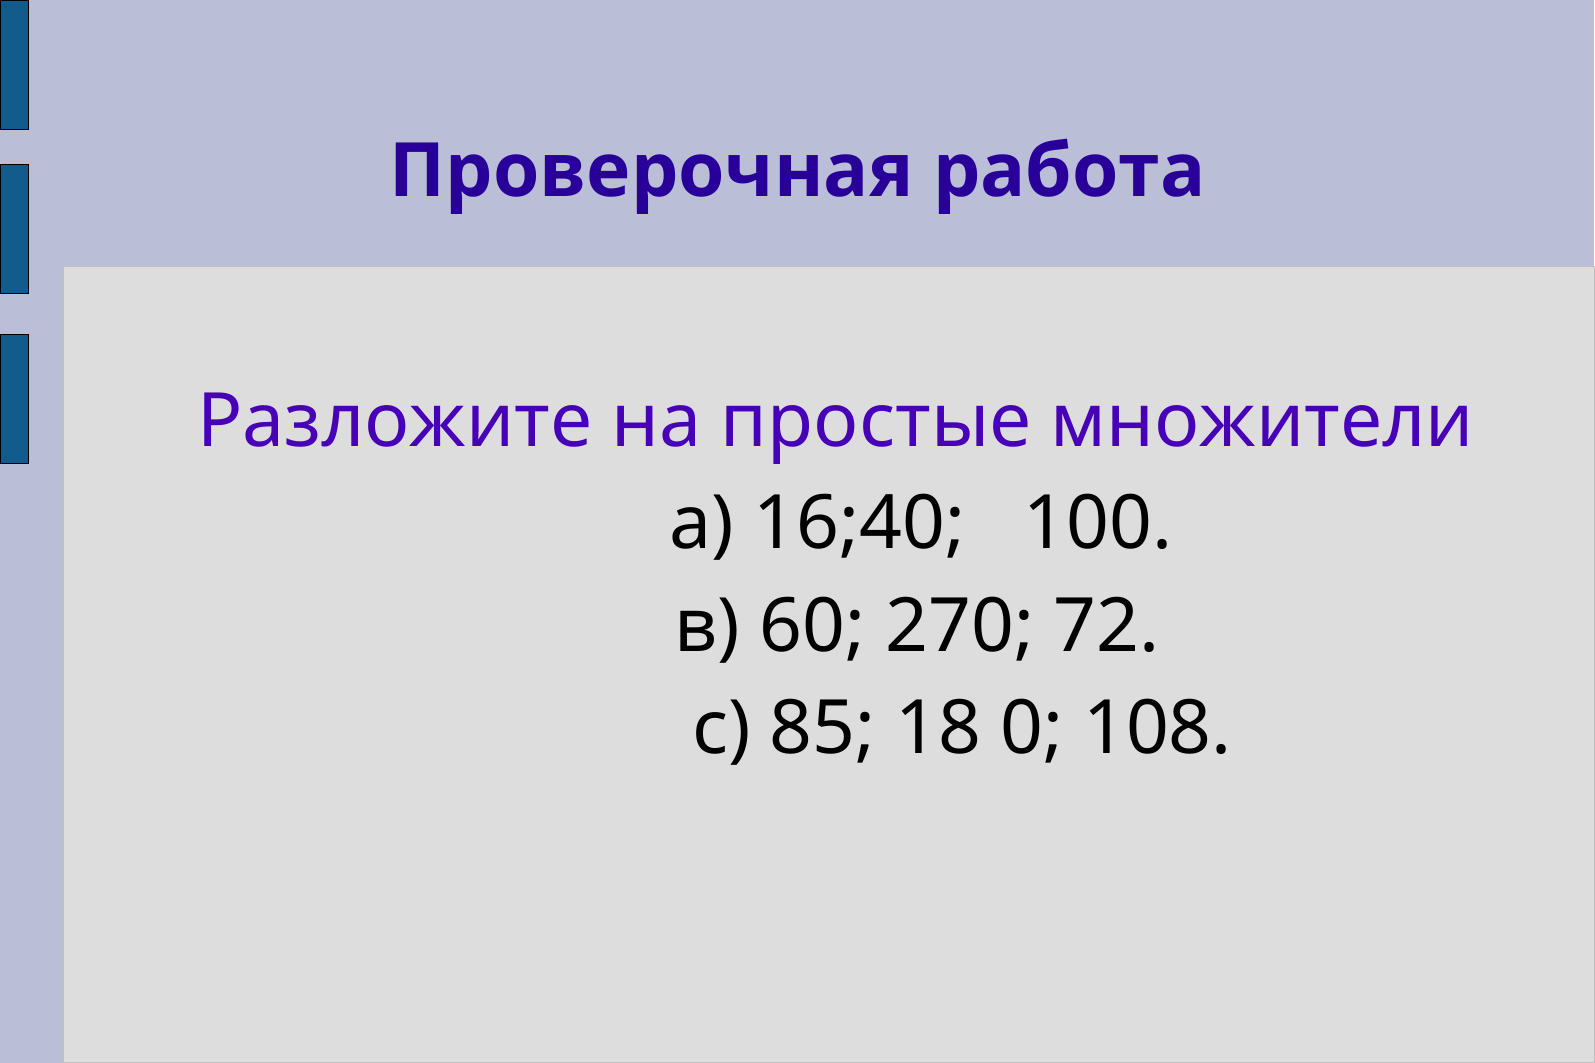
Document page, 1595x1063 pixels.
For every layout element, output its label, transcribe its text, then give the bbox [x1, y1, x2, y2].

subtitle Разложите на простые множители а) 16;40; 100. в) 60; 270; 72. с) 85; 18 0; 108. [118, 282, 1480, 827]
title Проверочная работа [117, 85, 1479, 249]
